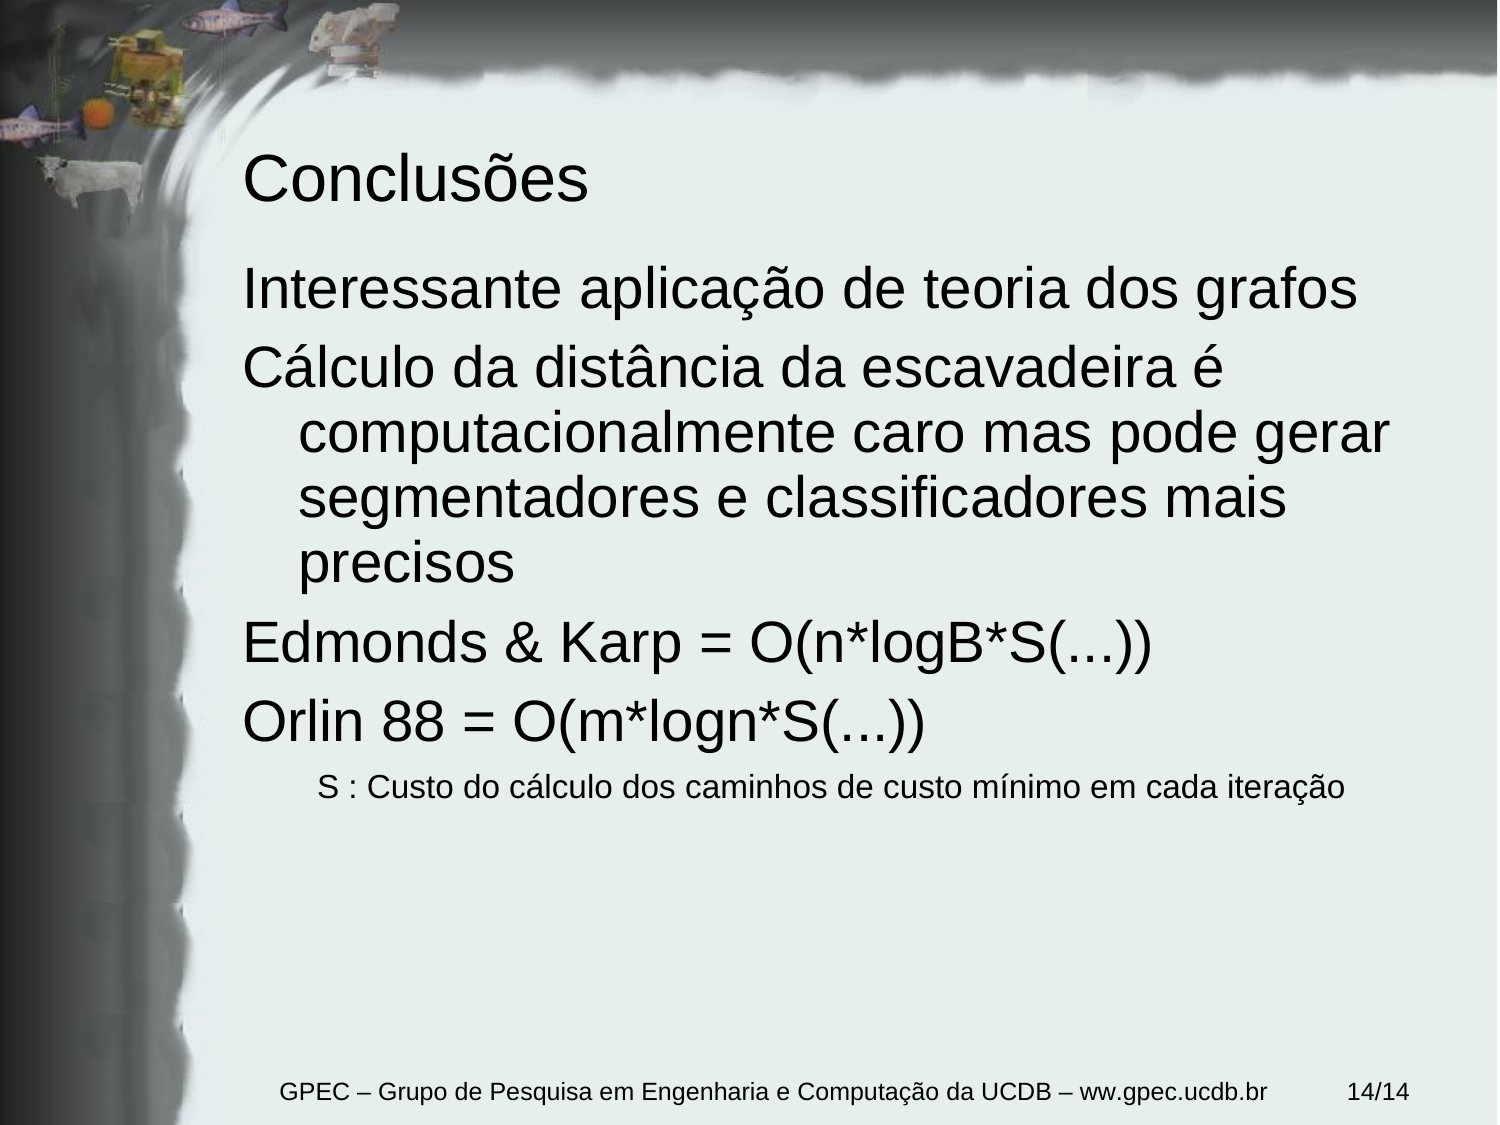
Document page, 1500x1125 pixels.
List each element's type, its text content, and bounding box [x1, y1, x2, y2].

picture [0, 0, 1498, 1125]
list Interessante aplicação de teoria dos grafos Cálculo da distância da escavadeira é computacionalmente caro mas pode gerar segmentadores e classificadores mais precisos Edmonds & Karp = O(n*logB*S(...)) Orlin 88 = O(m*logn*S(...)) S : Custo do cálculo dos caminhos de custo mínimo em cada iteração [242, 255, 1447, 969]
title Conclusões [242, 113, 1425, 244]
